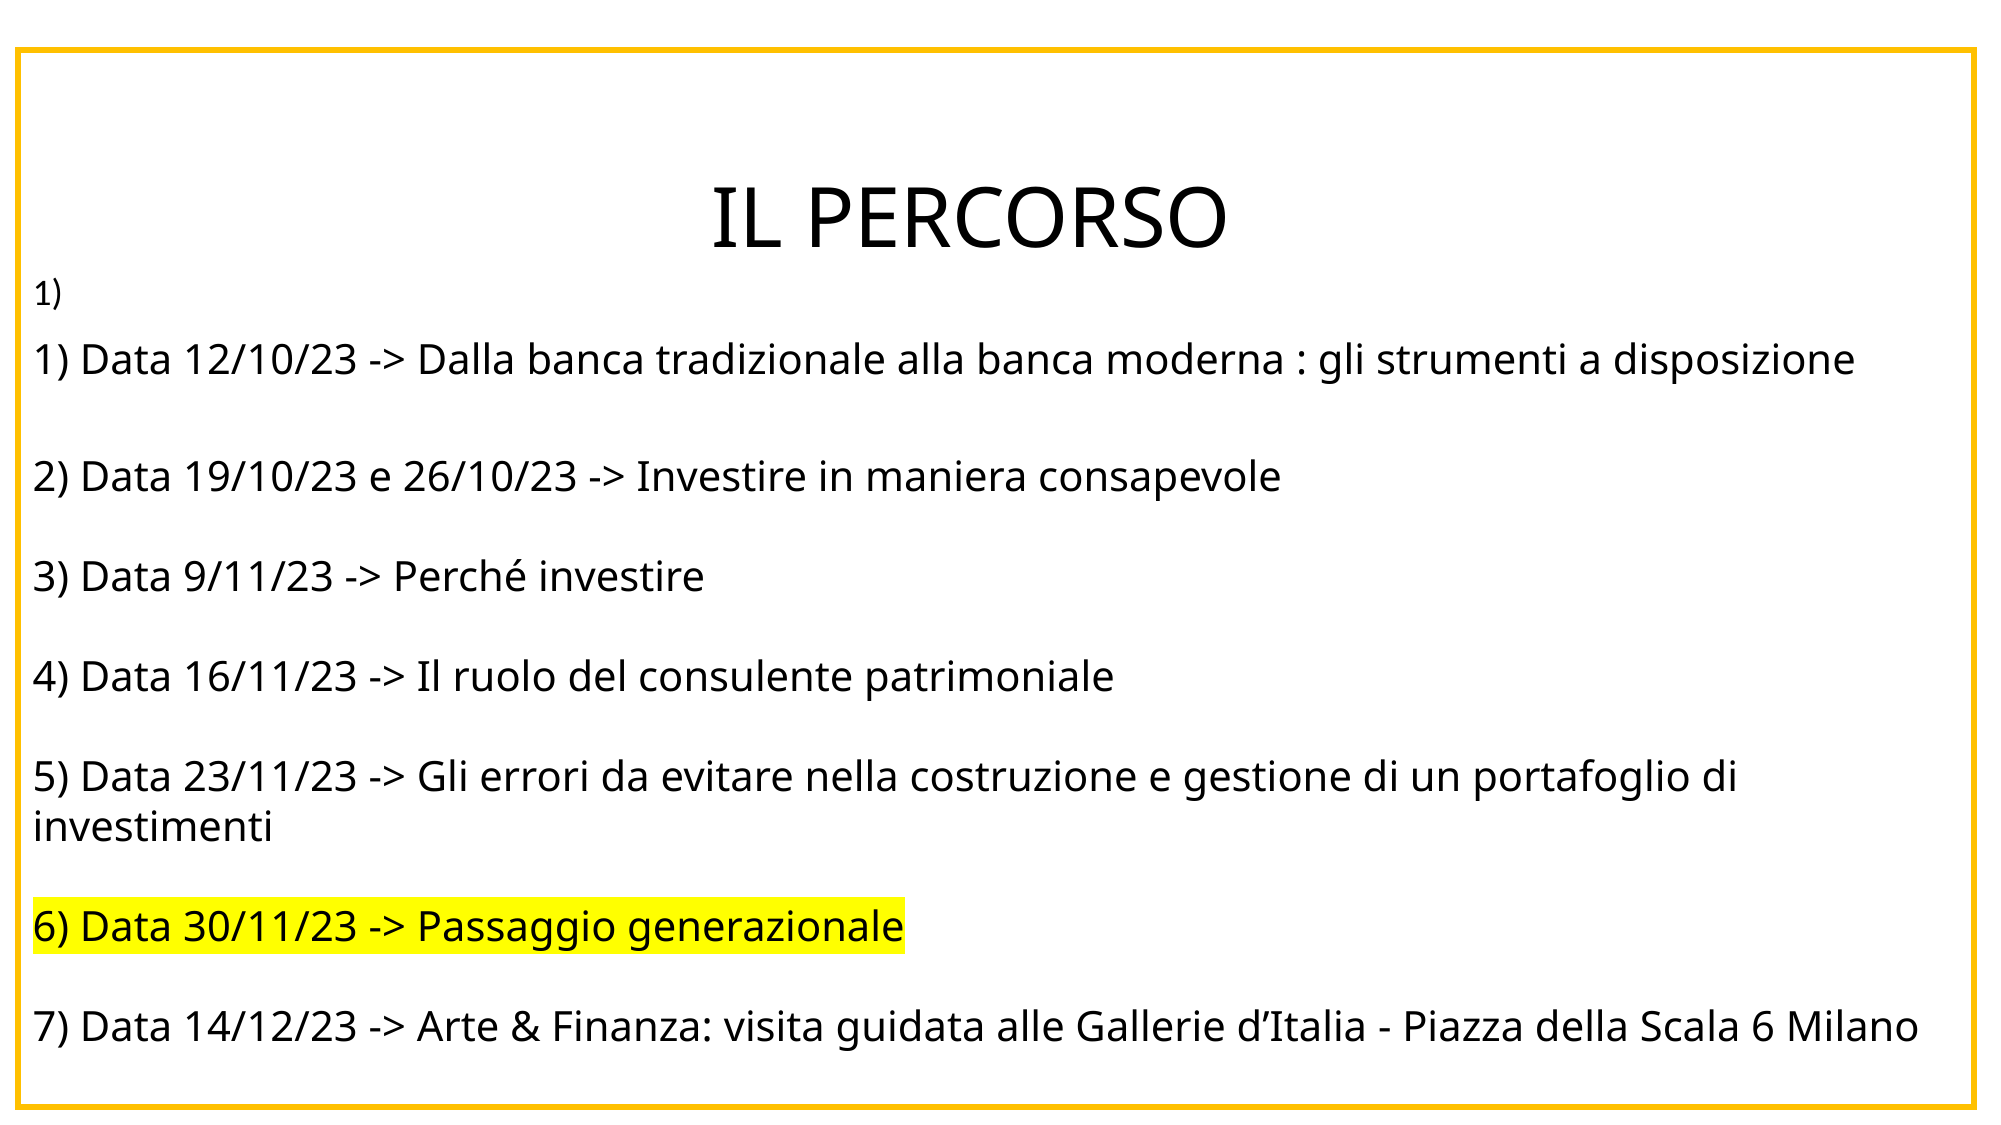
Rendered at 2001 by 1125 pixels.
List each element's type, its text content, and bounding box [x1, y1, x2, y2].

text_box IL PERCORSO 1) Data 12/10/23 -> Dalla banca tradizionale alla banca moderna : gli strumenti a disposizione 2) Data 19/10/23 e 26/10/23 -> Investire in maniera consapevole 3) Data 9/11/23 -> Perché investire 4) Data 16/11/23 -> Il ruolo del consulente patrimoniale 5) Data 23/11/23 -> Gli errori da evitare nella costruzione e gestione di un portafoglio di investimenti 6) Data 30/11/23 -> Passaggio generazionale 7) Data 14/12/23 -> Arte & Finanza: visita guidata alle Gallerie d’Italia - Piazza della Scala 6 Milano [17, 50, 1974, 1074]
